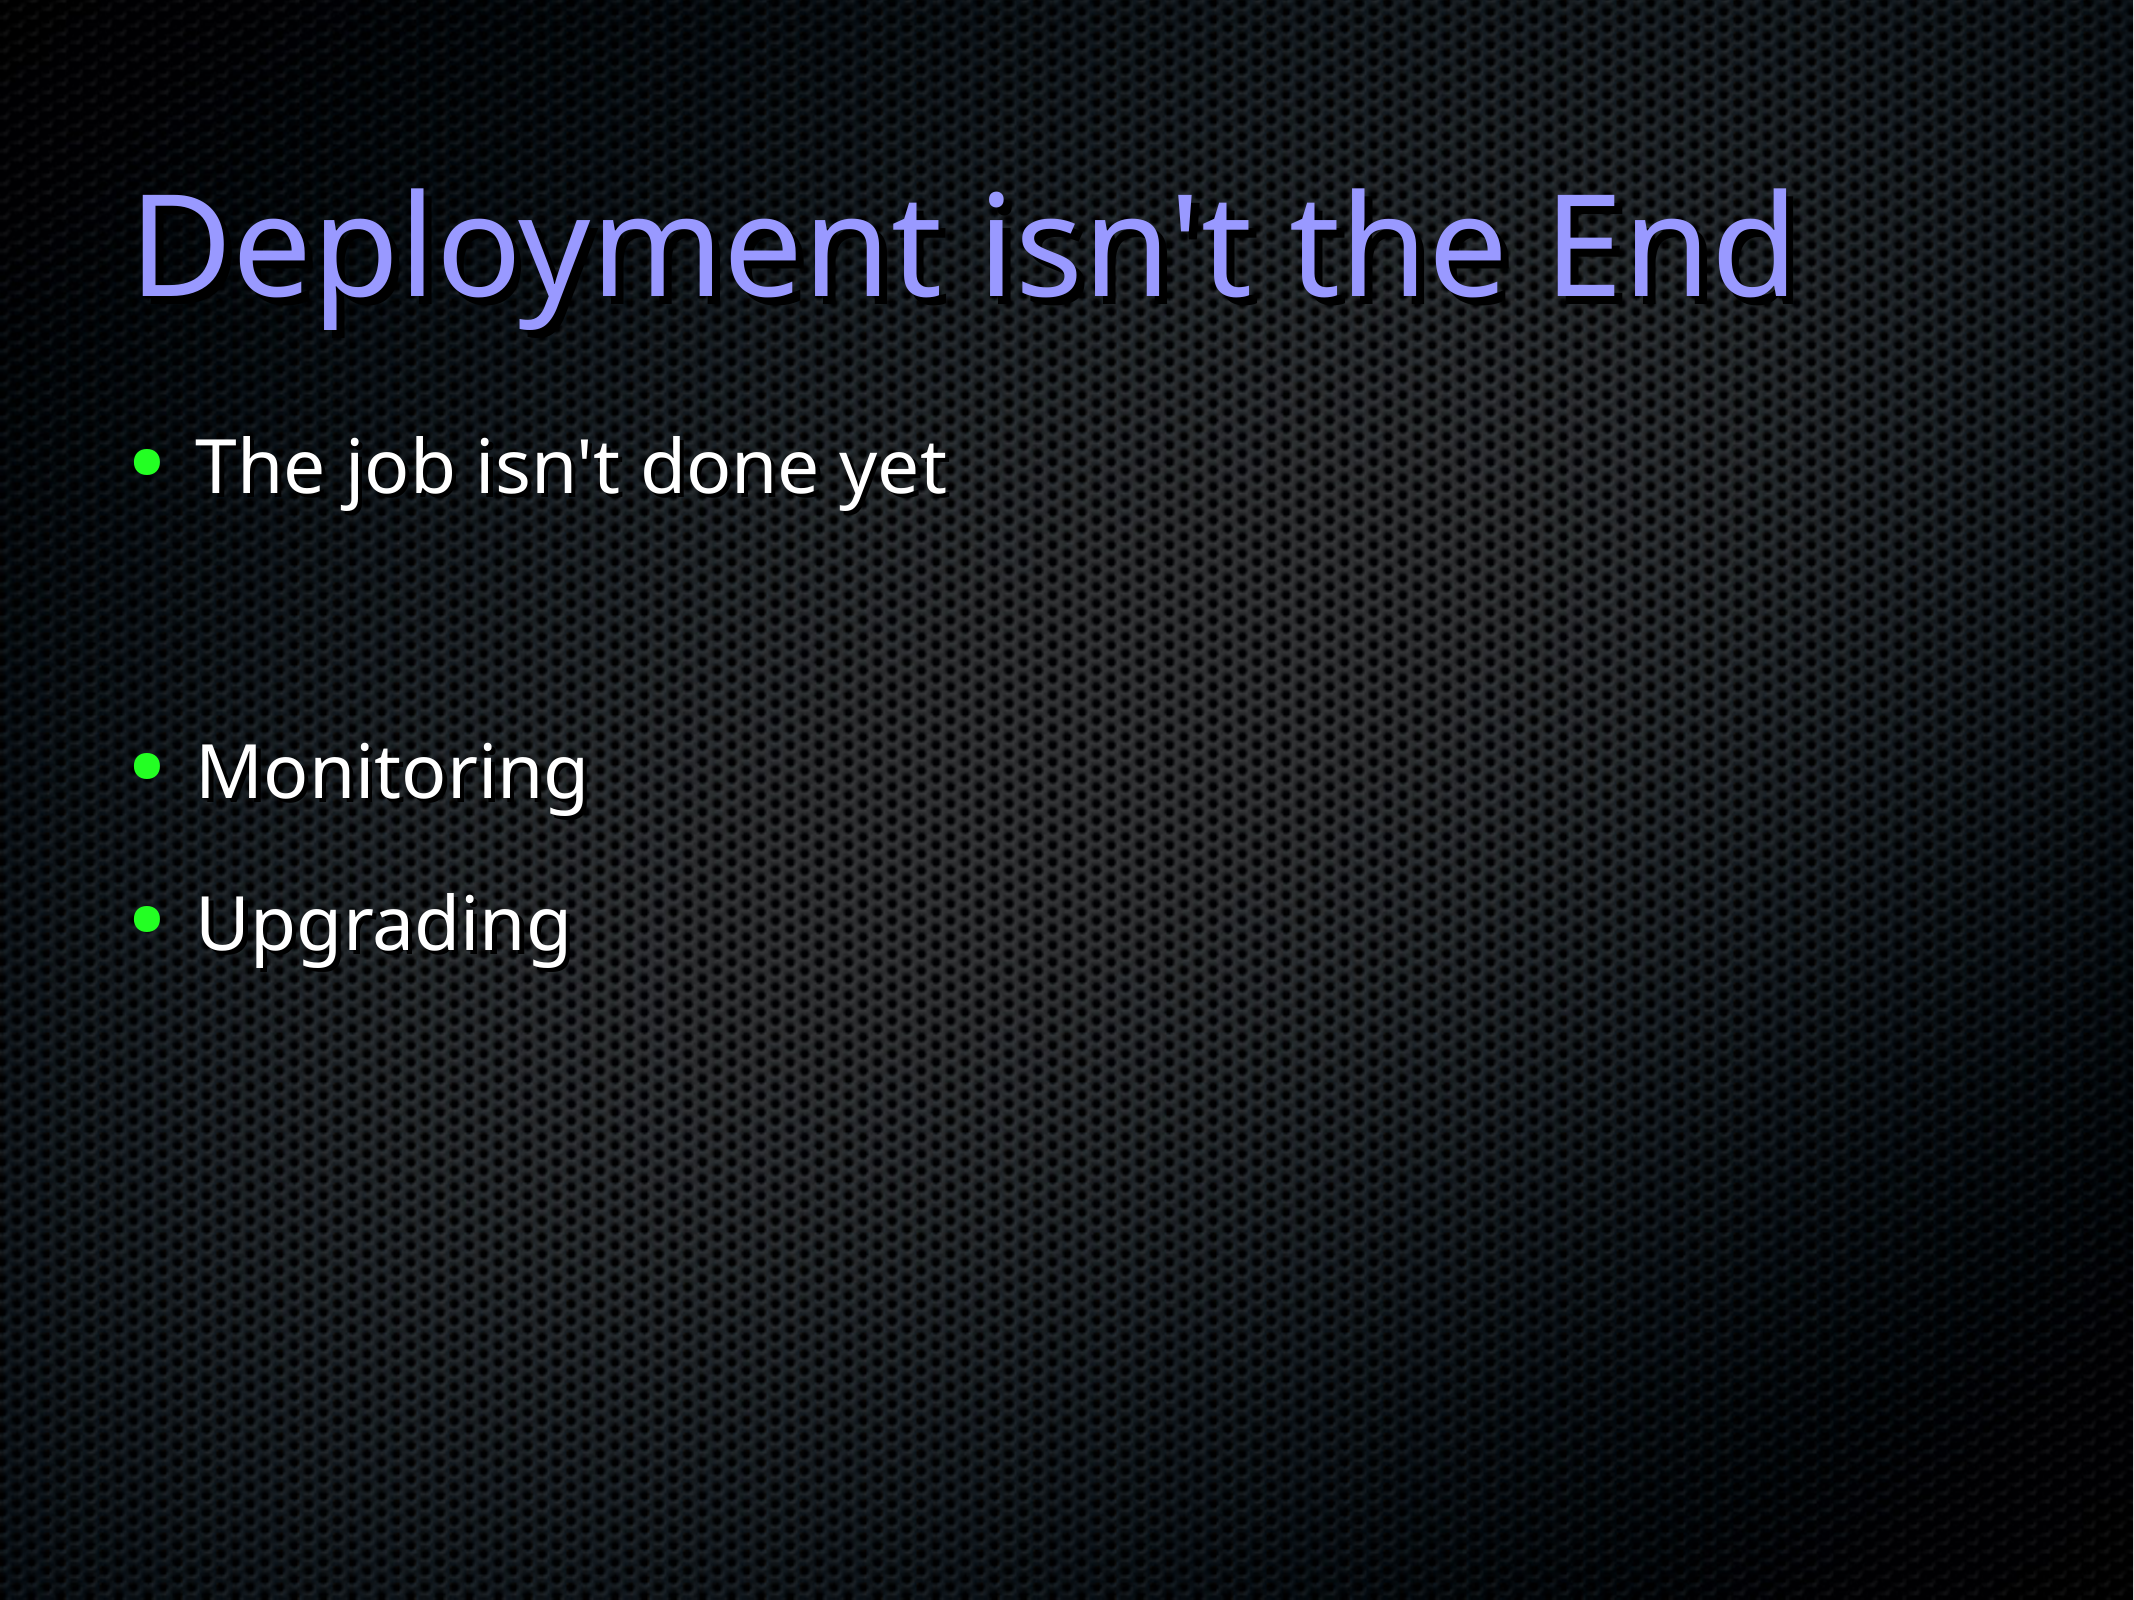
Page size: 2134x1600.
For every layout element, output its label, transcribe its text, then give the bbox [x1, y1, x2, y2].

list The job isn't done yet Monitoring Upgrading [129, 413, 2005, 1537]
title Deployment isn't the End [129, 41, 2005, 413]
picture [0, 0, 2134, 1600]
